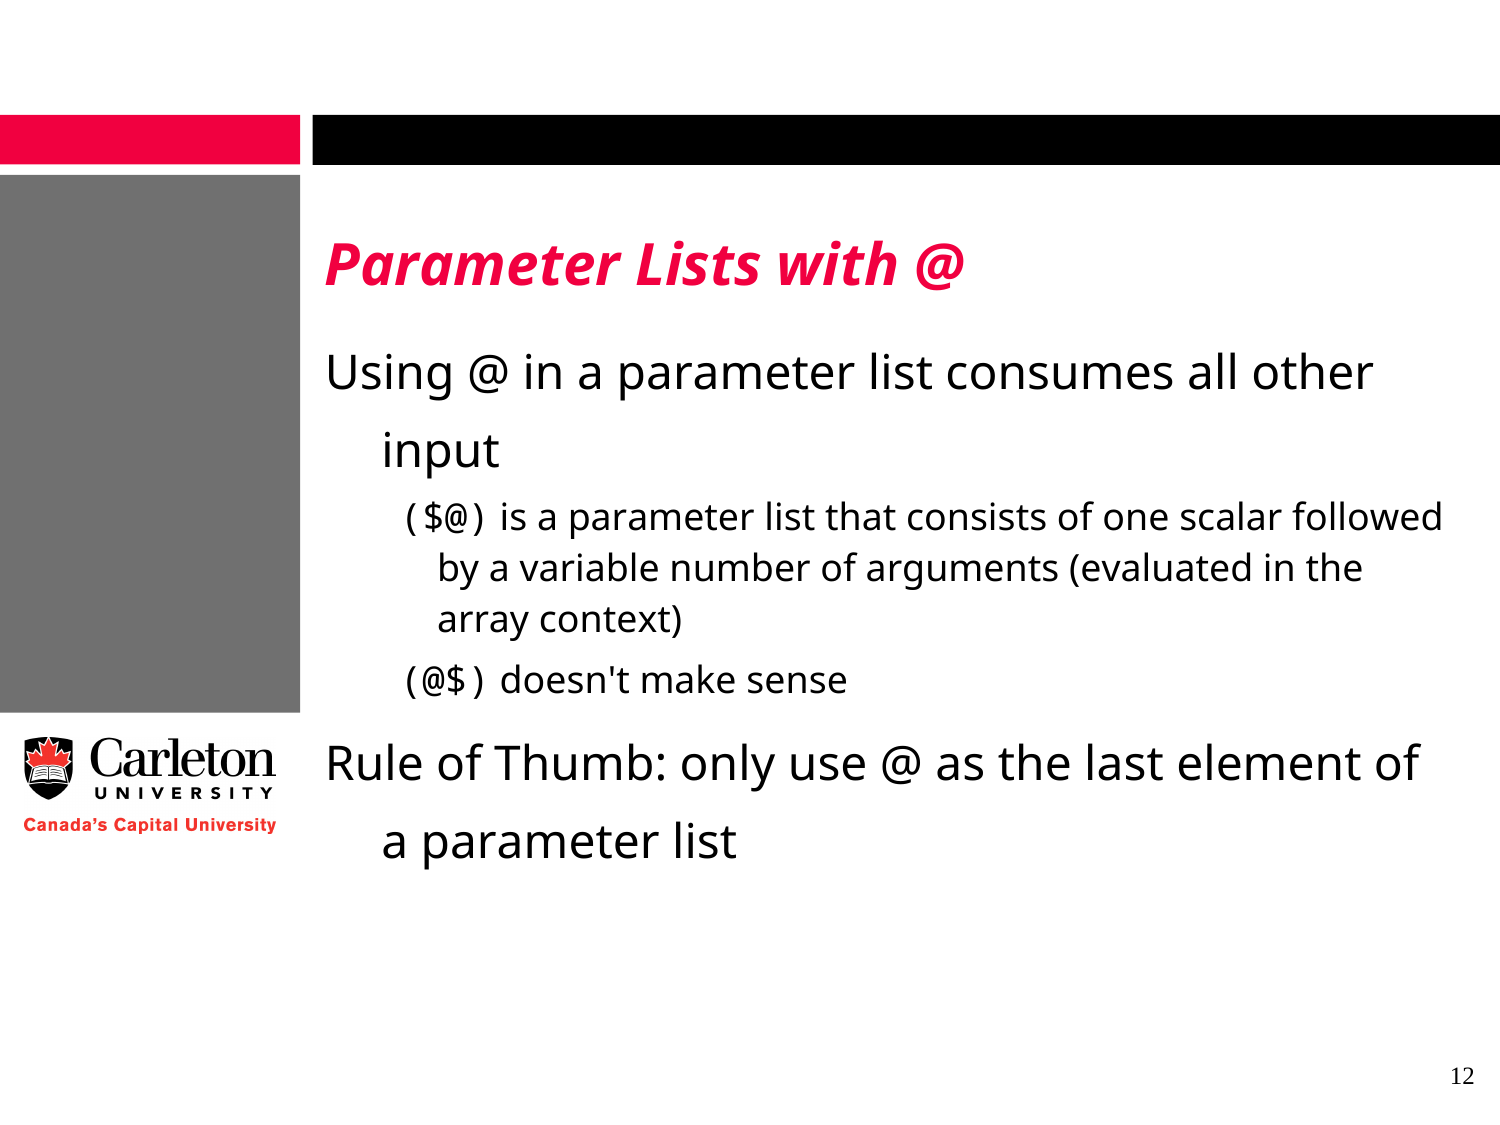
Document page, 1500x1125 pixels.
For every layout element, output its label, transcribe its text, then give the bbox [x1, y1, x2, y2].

picture [24, 737, 276, 834]
list Using @ in a parameter list consumes all other input ($@) is a parameter list that consists of one scalar followed by a variable number of arguments (evaluated in the array context) (@$) doesn't make sense Rule of Thumb: only use @ as the last element of a parameter list [324, 324, 1450, 1036]
title Parameter Lists with @ [324, 187, 1450, 324]
